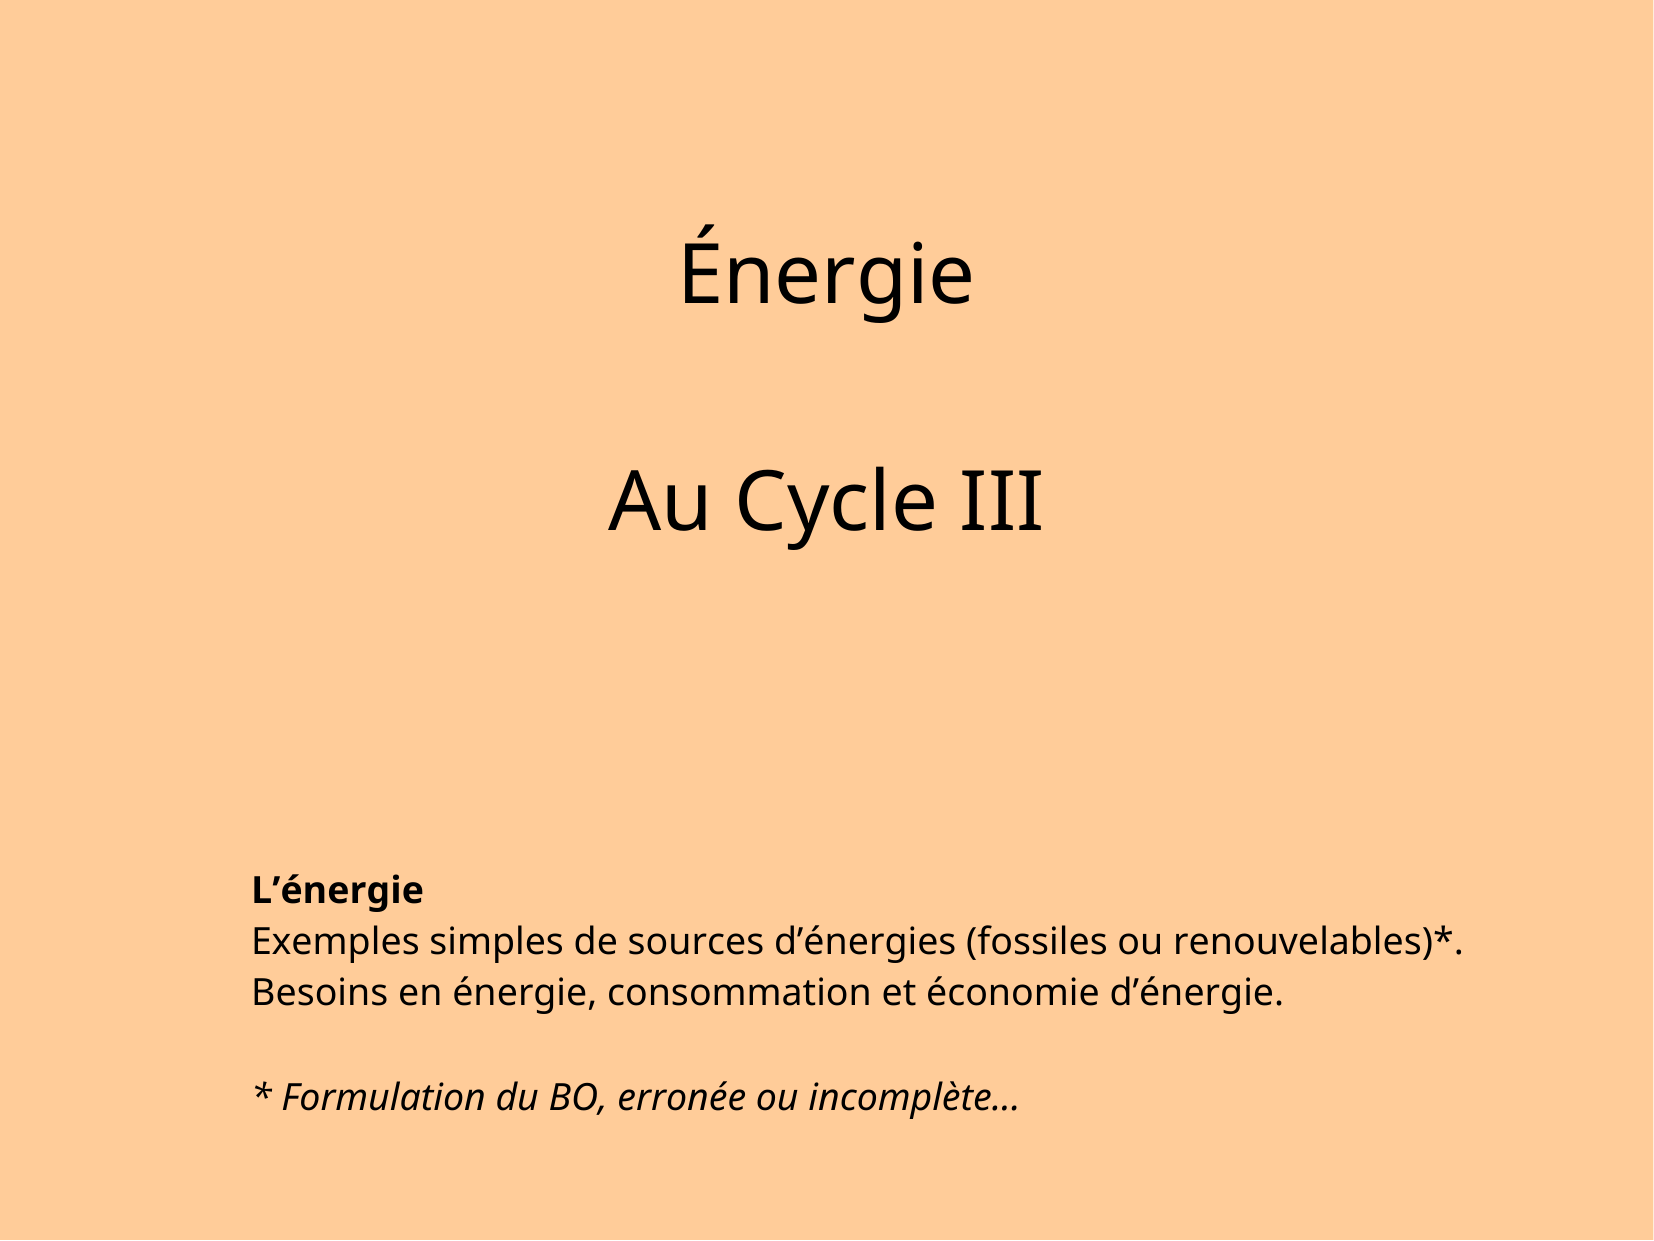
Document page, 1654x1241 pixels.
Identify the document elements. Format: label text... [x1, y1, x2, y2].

text_box L’énergie Exemples simples de sources d’énergies (fossiles ou renouvelables)*. Besoins en énergie, consommation et économie d’énergie. [236, 856, 1595, 1004]
text_box Énergie Au Cycle III [265, 206, 1388, 513]
text_box * Formulation du BO, erronée ou incomplète... [236, 1062, 1506, 1122]
